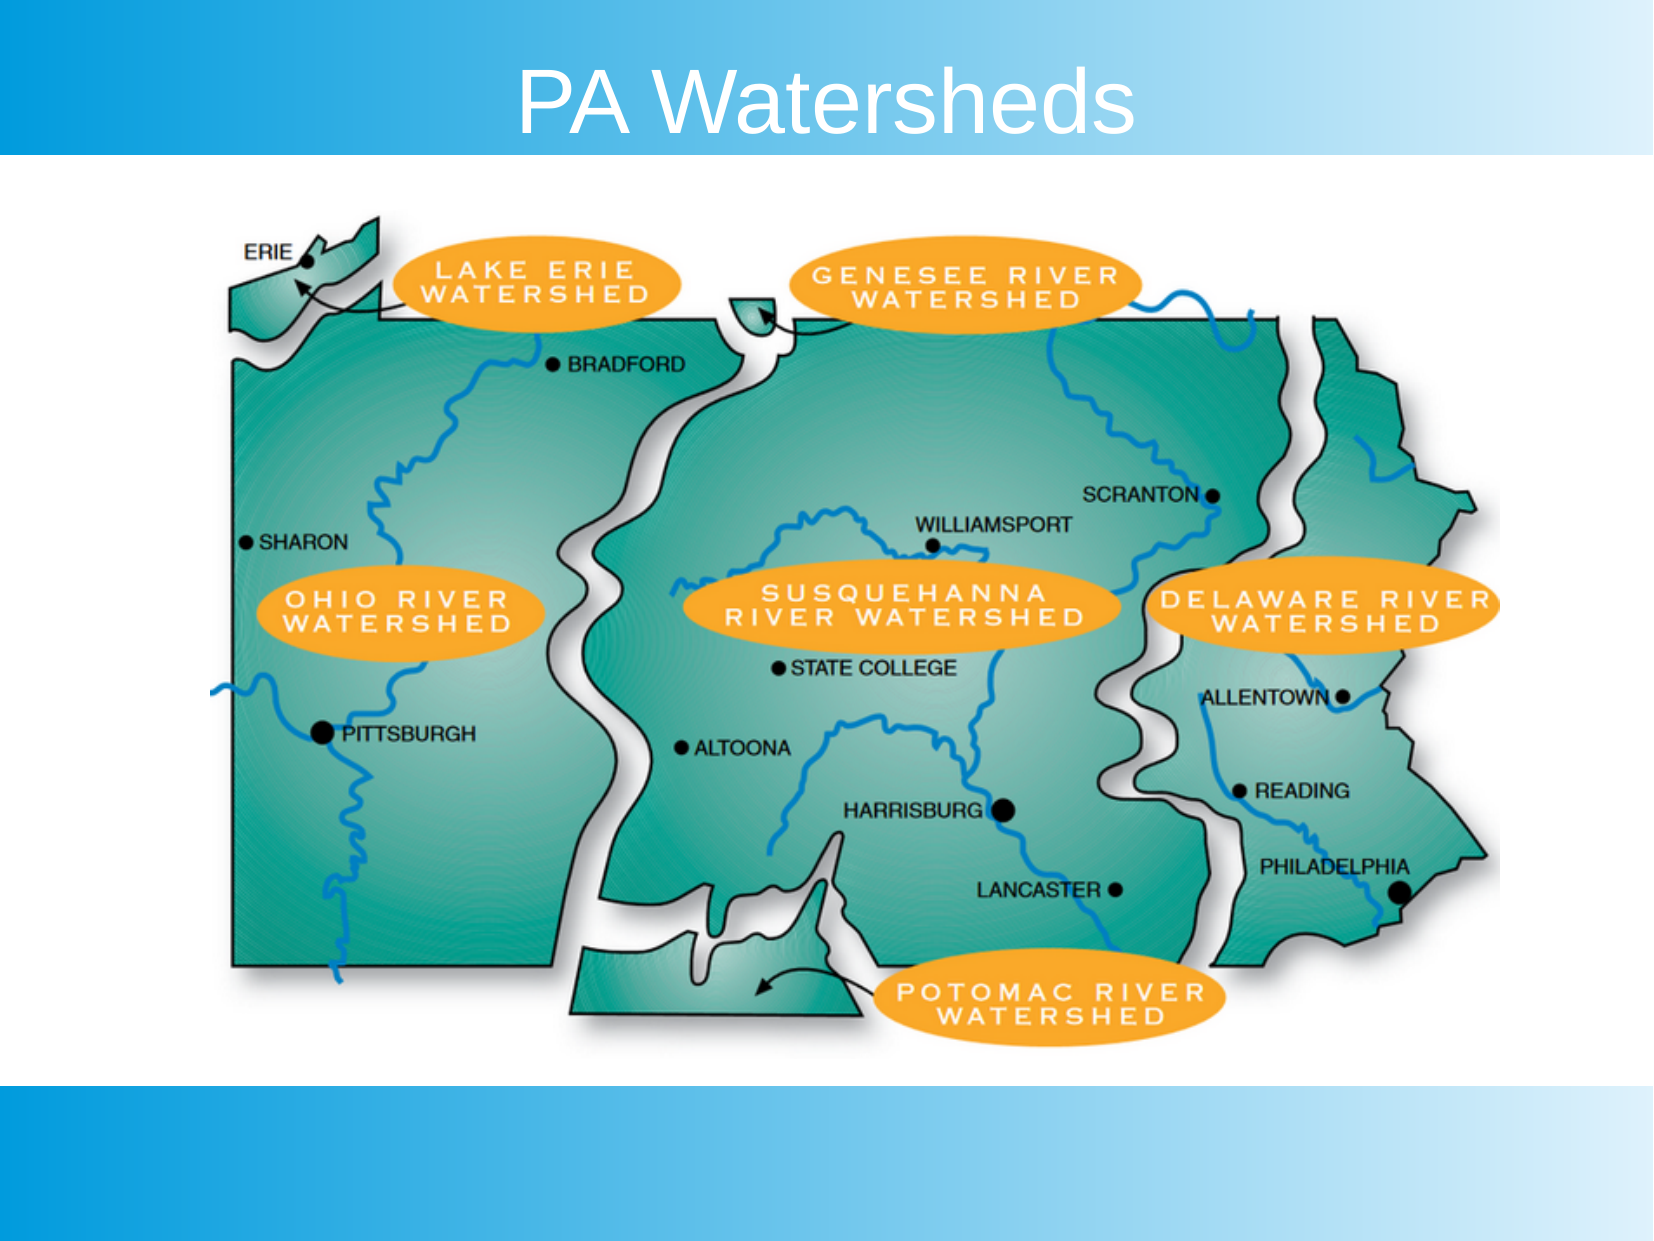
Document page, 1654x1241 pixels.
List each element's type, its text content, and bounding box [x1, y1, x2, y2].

title PA Watersheds [82, 49, 1571, 155]
picture [210, 209, 1500, 1059]
